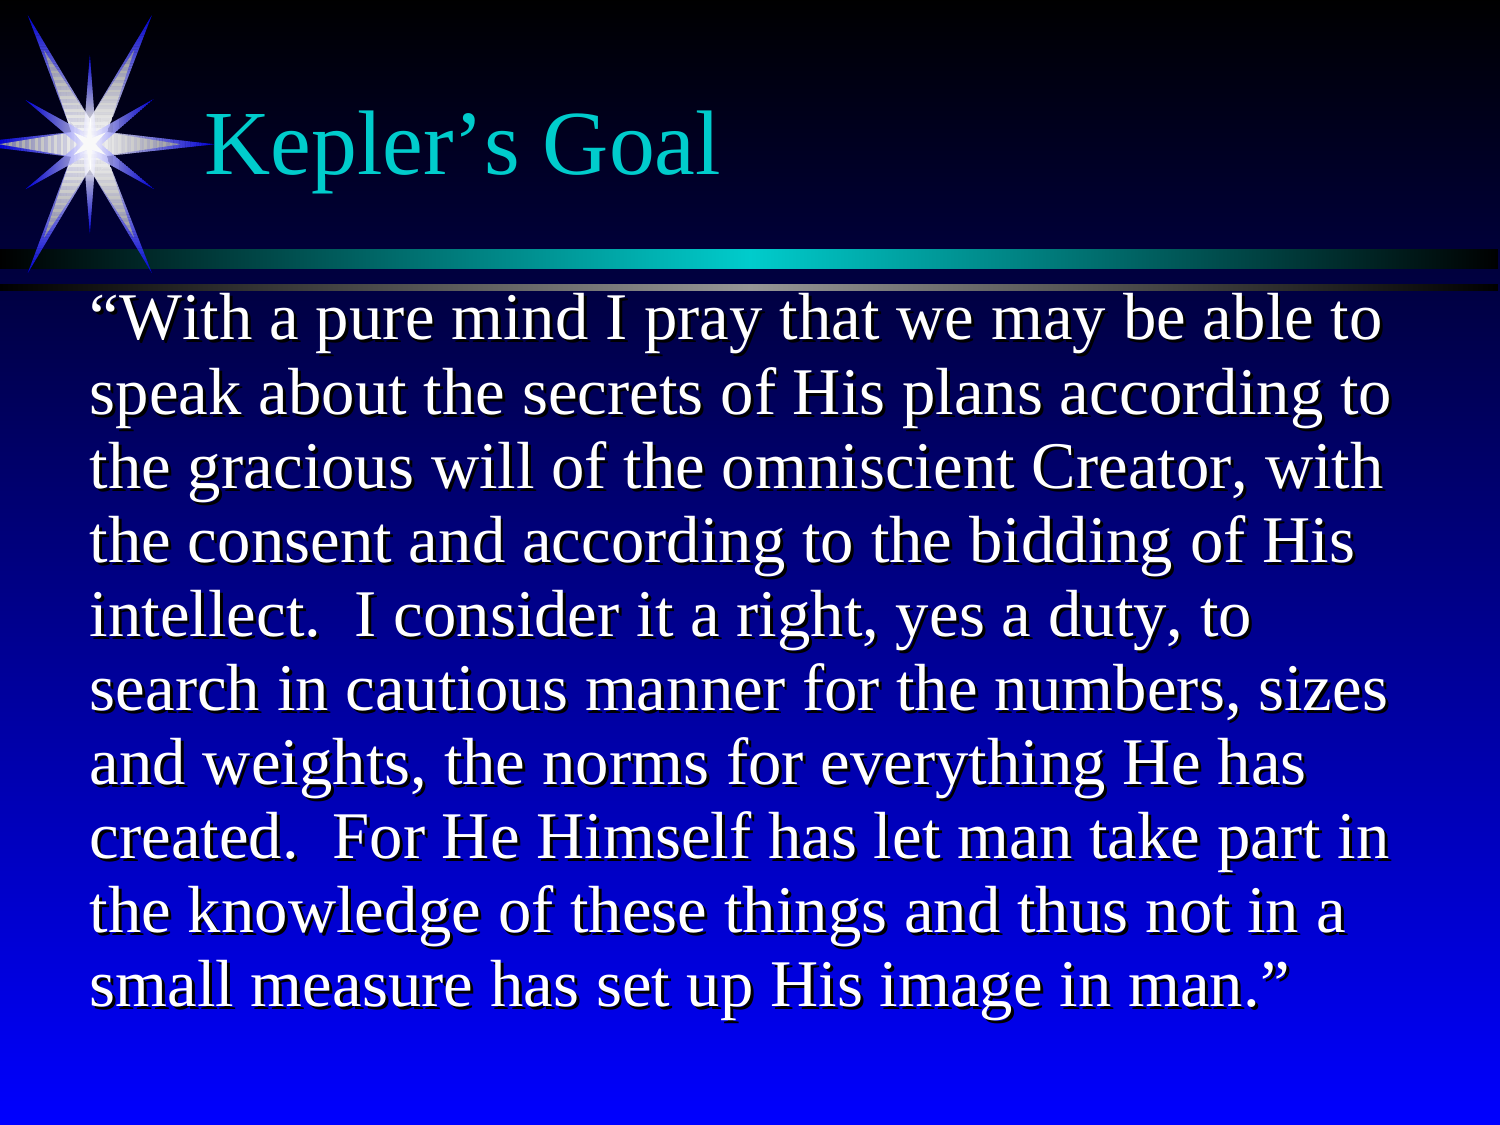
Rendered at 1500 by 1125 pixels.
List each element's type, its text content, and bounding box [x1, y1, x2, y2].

title Kepler’s Goal [189, 14, 1465, 203]
text_box “With a pure mind I pray that we may be able to speak about the secrets of His plans according to the gracious will of the omniscient Creator, with the consent and according to the bidding of His intellect. I consider it a right, yes a duty, to search in cautious manner for the numbers, sizes and weights, the norms for everything He has created. For He Himself has let man take part in the knowledge of these things and thus not in a small measure has set up His image in man.” [75, 272, 1438, 1029]
